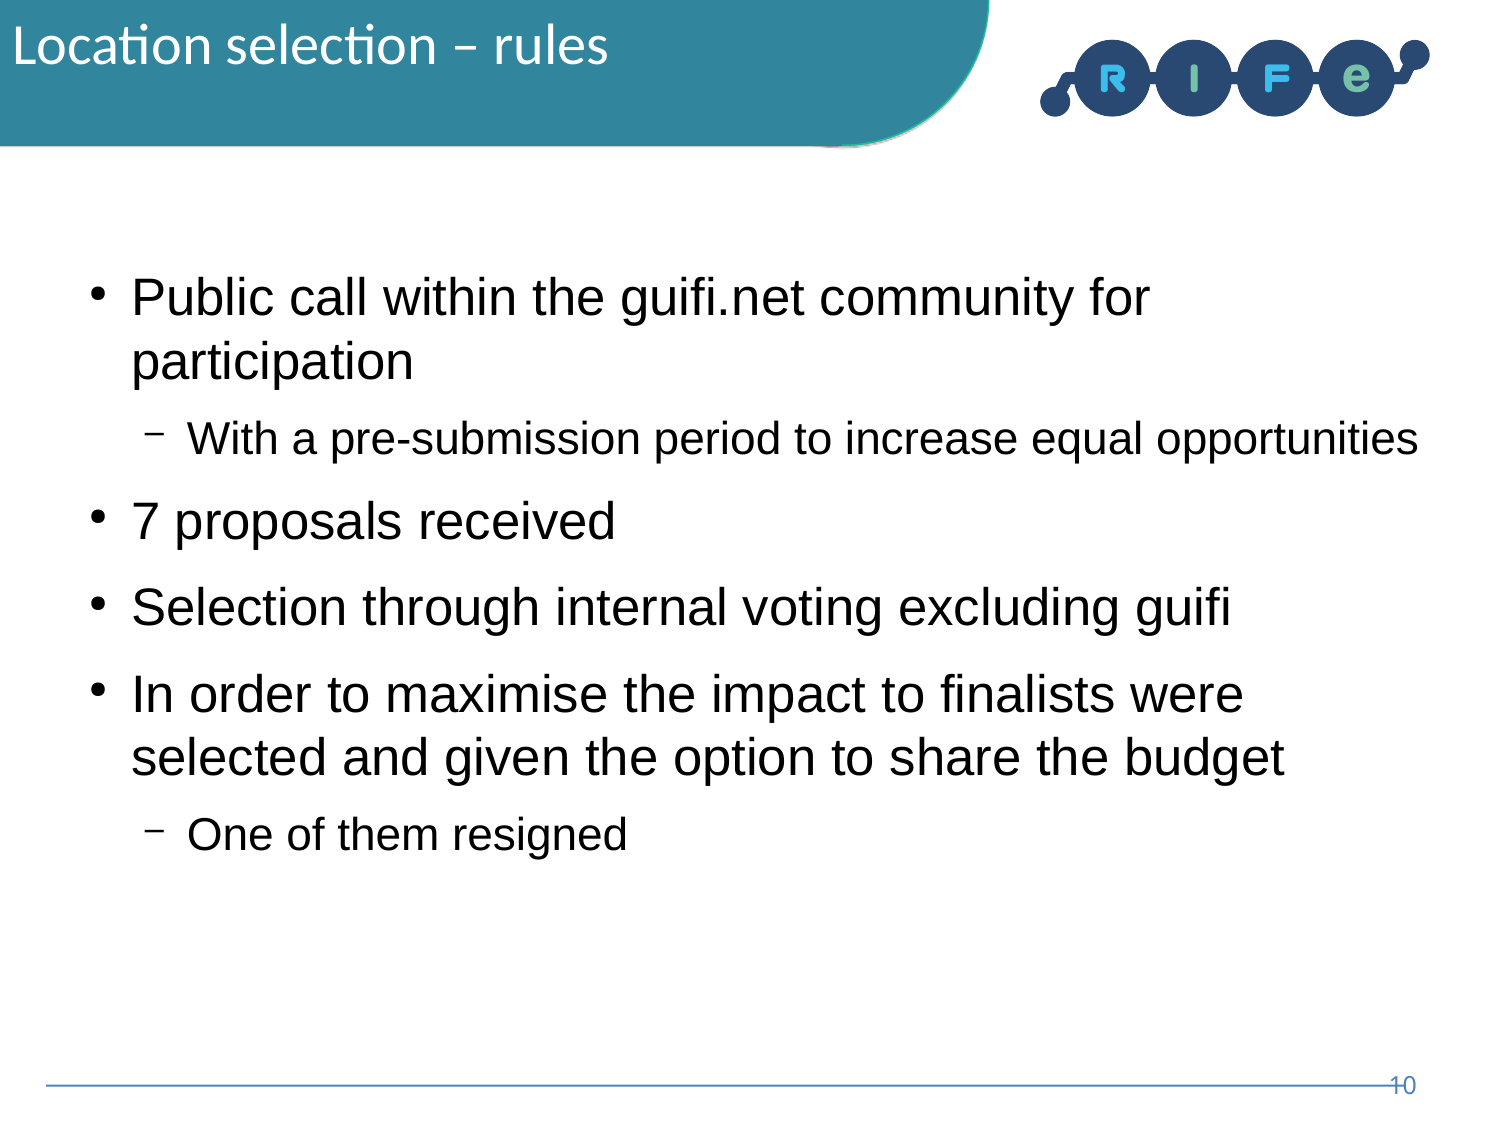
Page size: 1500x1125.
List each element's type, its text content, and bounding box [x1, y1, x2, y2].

picture [971, 0, 1500, 196]
list Public call within the guifi.net community for participation With a pre-submission period to increase equal opportunities 7 proposals received Selection through internal voting excluding guifi In order to maximise the impact to finalists were selected and given the option to share the budget One of them resigned [75, 263, 1425, 916]
text_box Location selection – rules [0, 0, 1351, 188]
